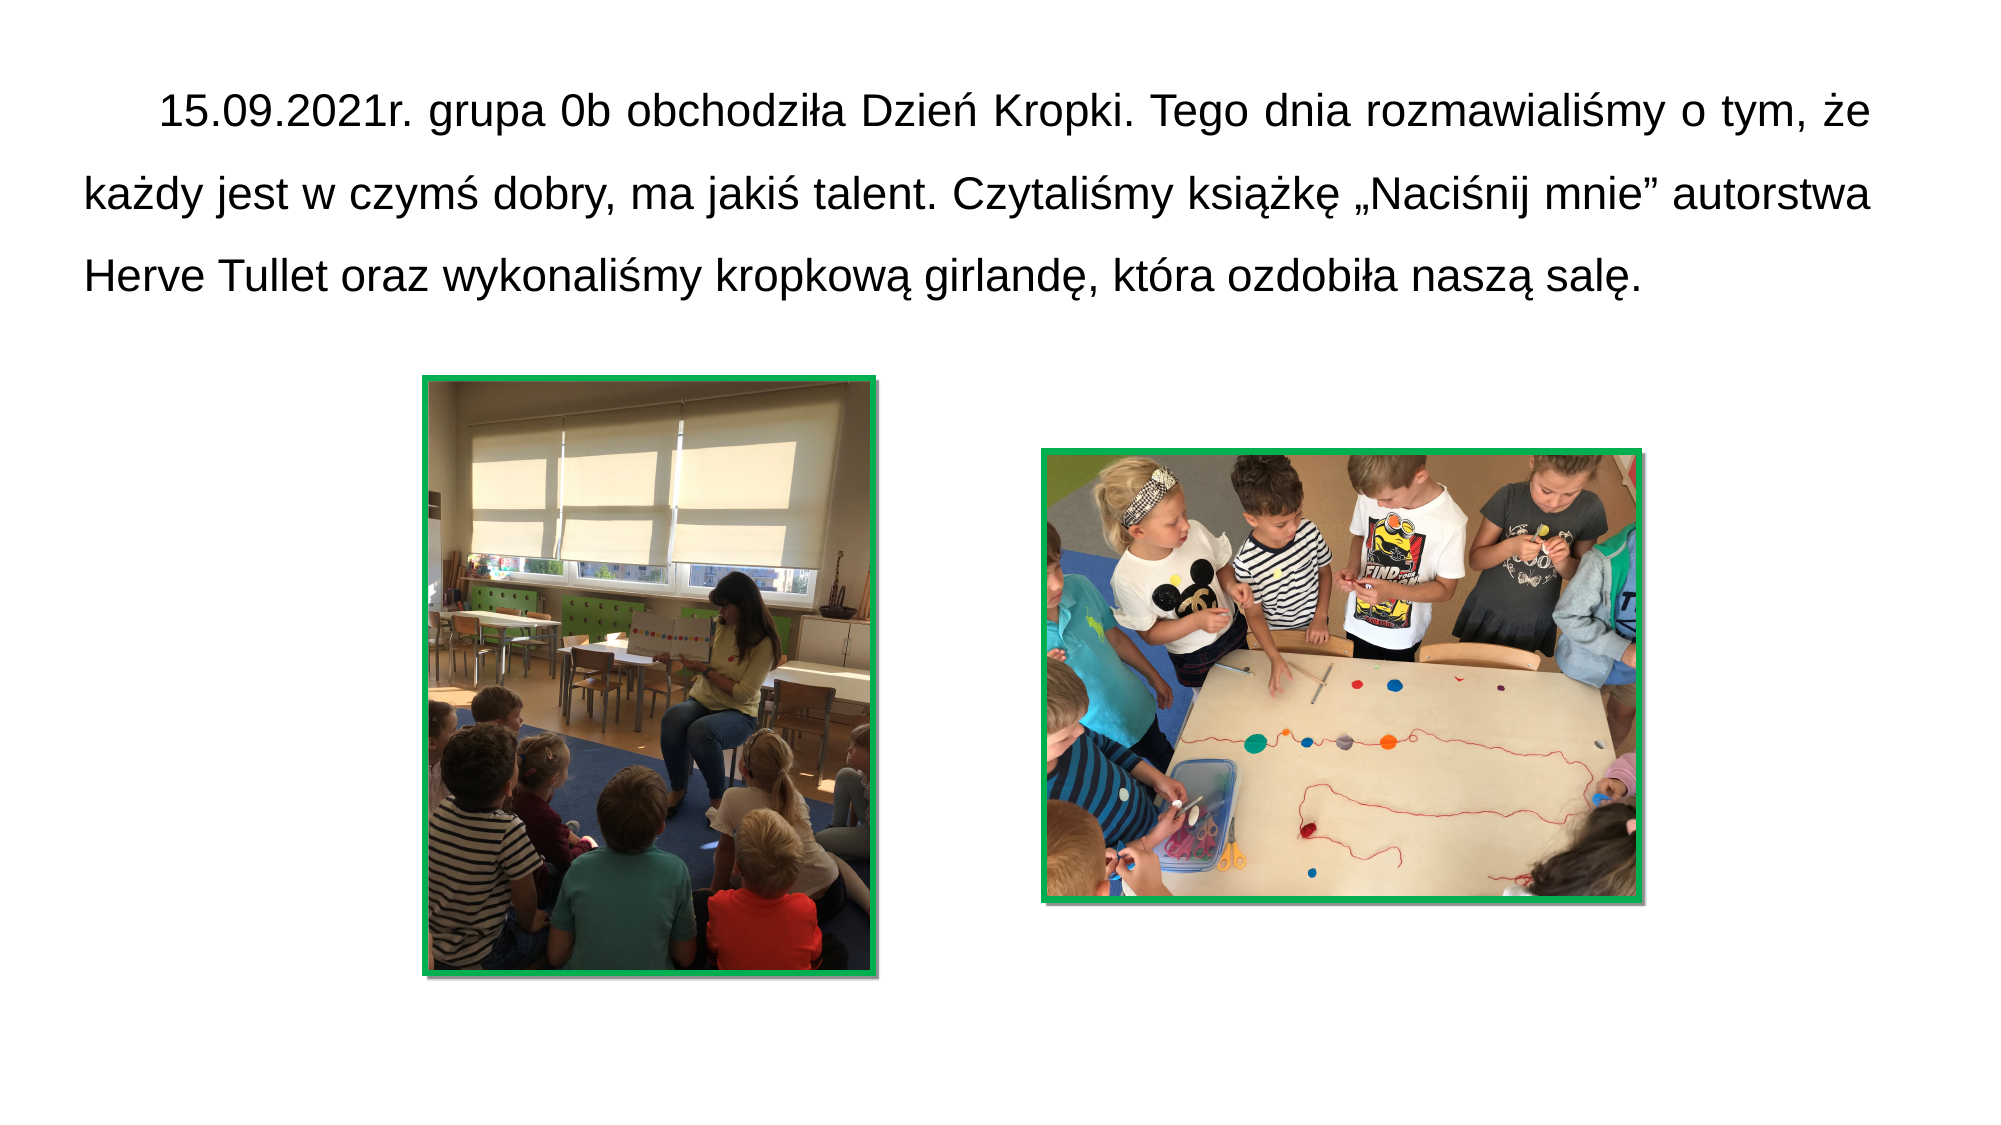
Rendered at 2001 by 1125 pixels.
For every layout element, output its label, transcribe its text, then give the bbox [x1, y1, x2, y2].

subtitle 15.09.2021r. grupa 0b obchodziła Dzień Kropki. Tego dnia rozmawialiśmy o tym, że każdy jest w czymś dobry, ma jakiś talent. Czytaliśmy książkę „Naciśnij mnie” autorstwa Herve Tullet oraz wykonaliśmy kropkową girlandę, która ozdobiła naszą salę. [68, 46, 1924, 318]
picture [1047, 454, 1637, 897]
picture [428, 381, 870, 971]
